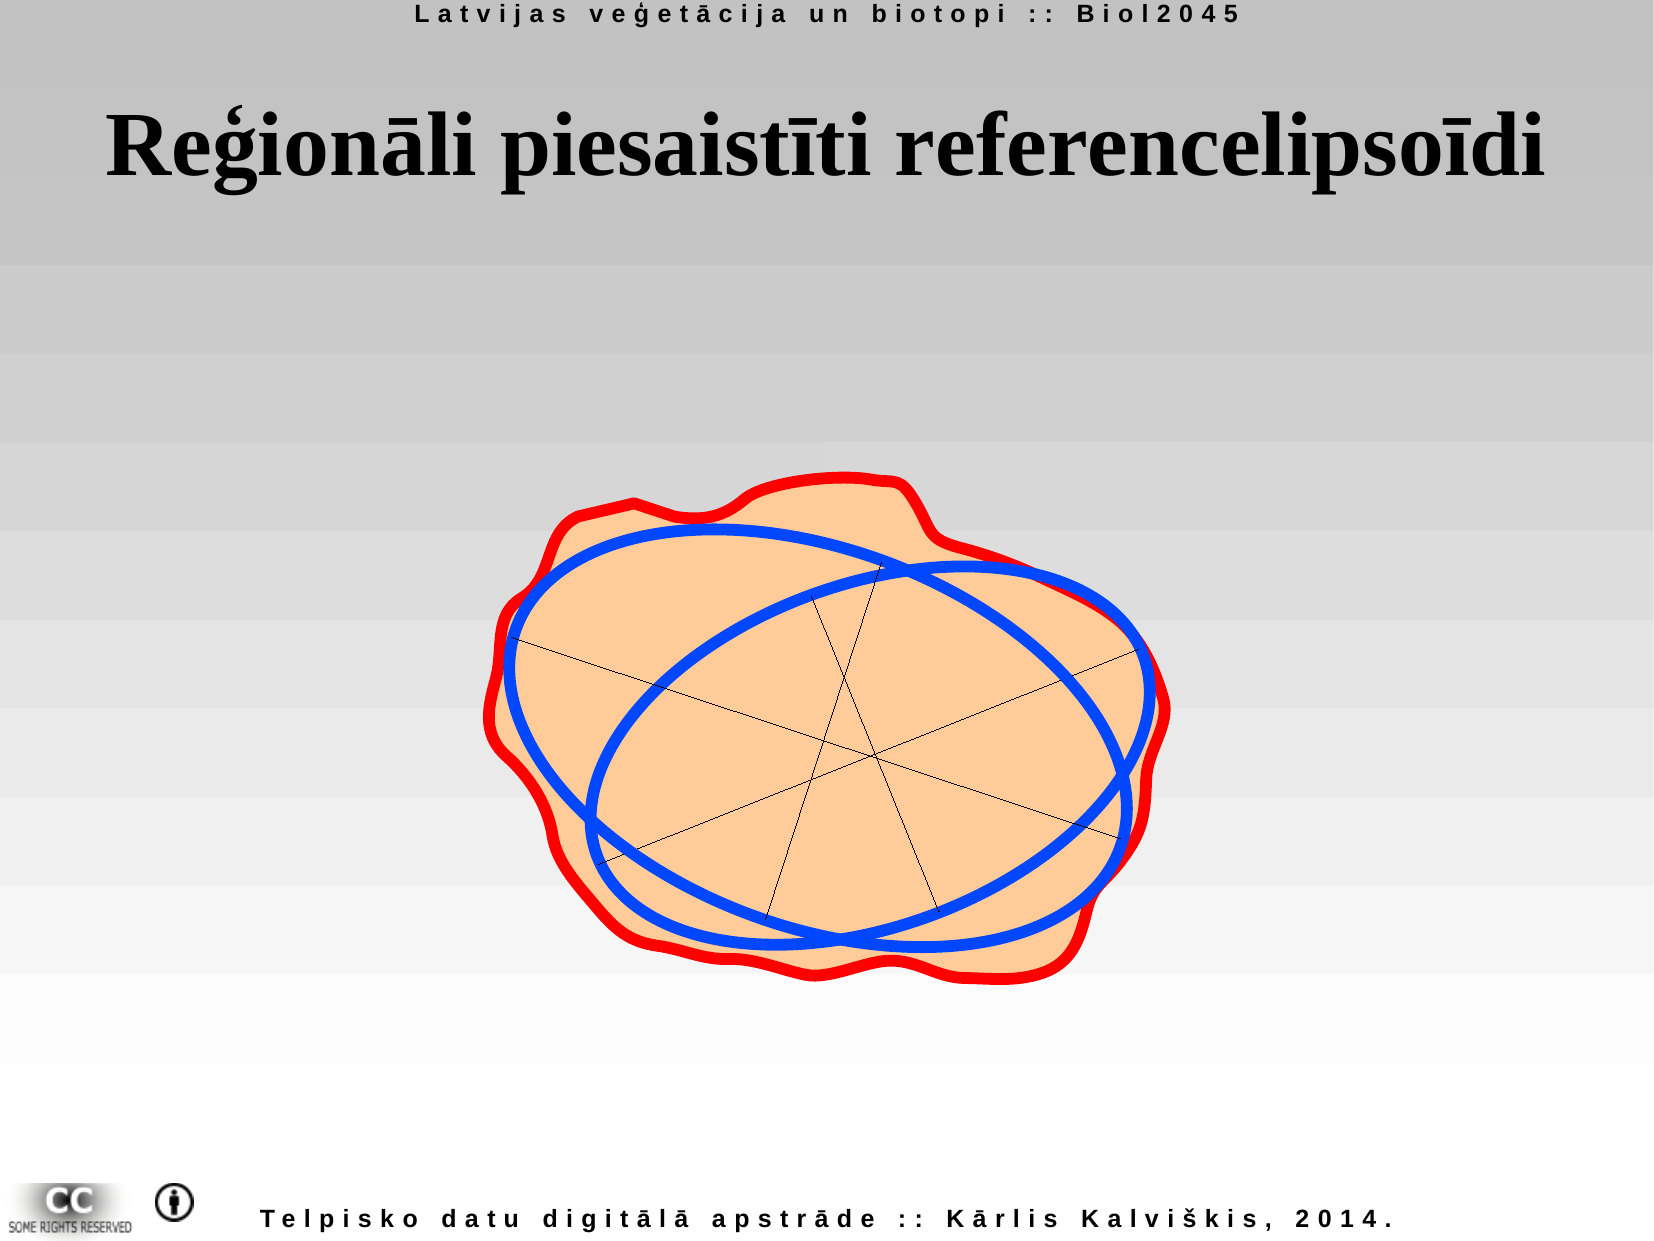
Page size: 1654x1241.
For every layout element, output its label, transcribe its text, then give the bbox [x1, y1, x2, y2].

text_box [516, 536, 882, 804]
text_box [933, 573, 1143, 759]
picture [0, 287, 1654, 1241]
text_box [880, 792, 1120, 941]
title Reģionāli piesaistīti referencelipsoīdi [0, 1, 1654, 287]
text_box [598, 835, 800, 938]
text_box [488, 592, 1089, 980]
text_box [597, 577, 1115, 933]
text_box [1123, 674, 1165, 858]
text_box [537, 477, 1008, 582]
